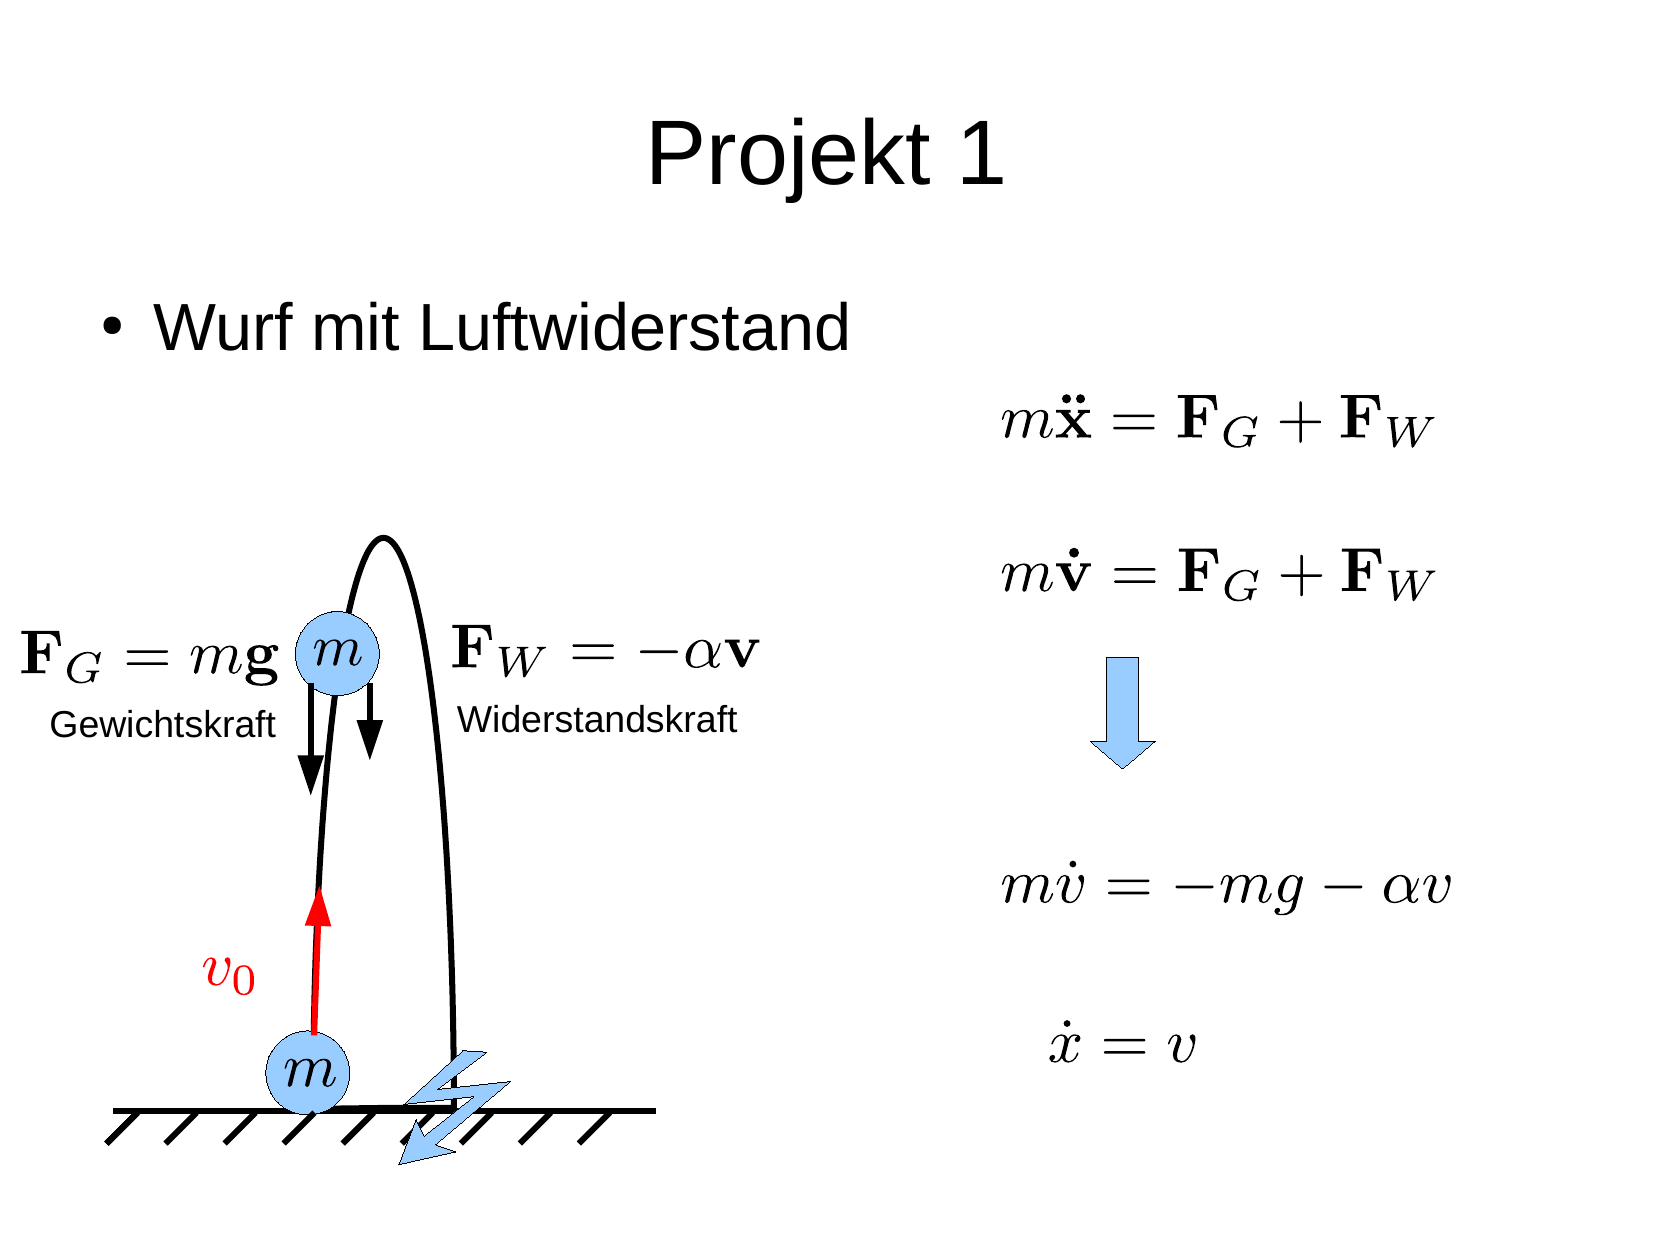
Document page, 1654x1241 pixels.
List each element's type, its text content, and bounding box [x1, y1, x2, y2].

text_box [449, 624, 763, 678]
text_box [265, 537, 511, 1165]
text_box Widerstandskraft [442, 690, 754, 748]
text_box [1047, 1020, 1199, 1063]
text_box [201, 957, 257, 996]
title Projekt 1 [82, 56, 1571, 250]
list Wurf mit Luftwiderstand [82, 290, 1571, 1094]
text_box [18, 630, 281, 686]
text_box [1000, 860, 1454, 916]
text_box Gewichtskraft [34, 696, 292, 754]
text_box [999, 394, 1438, 448]
text_box [999, 547, 1439, 602]
text_box [1090, 657, 1156, 769]
